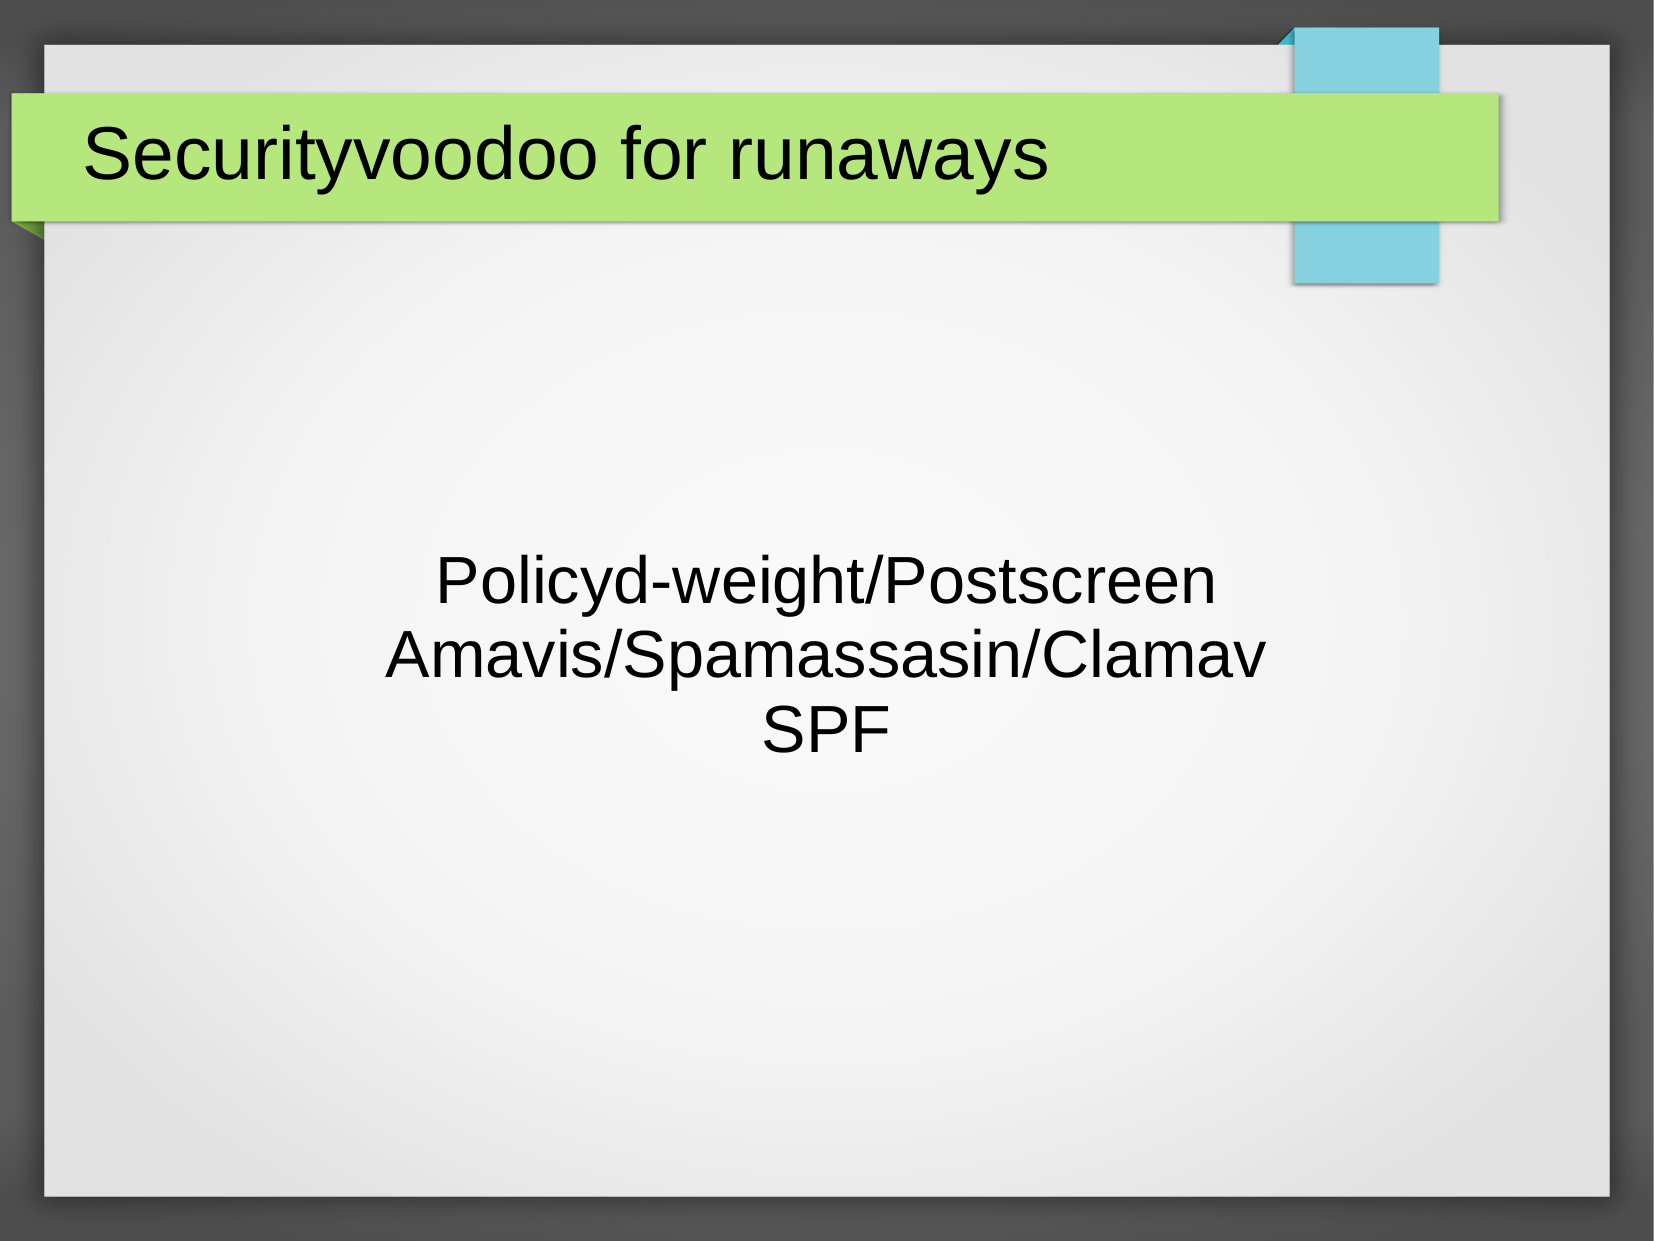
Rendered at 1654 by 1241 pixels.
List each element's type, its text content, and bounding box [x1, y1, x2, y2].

picture [0, 0, 1654, 1241]
title Securityvoodoo for runaways [82, 94, 1264, 213]
subtitle Policyd-weight/Postscreen Amavis/Spamassasin/Clamav SPF [82, 295, 1571, 1015]
